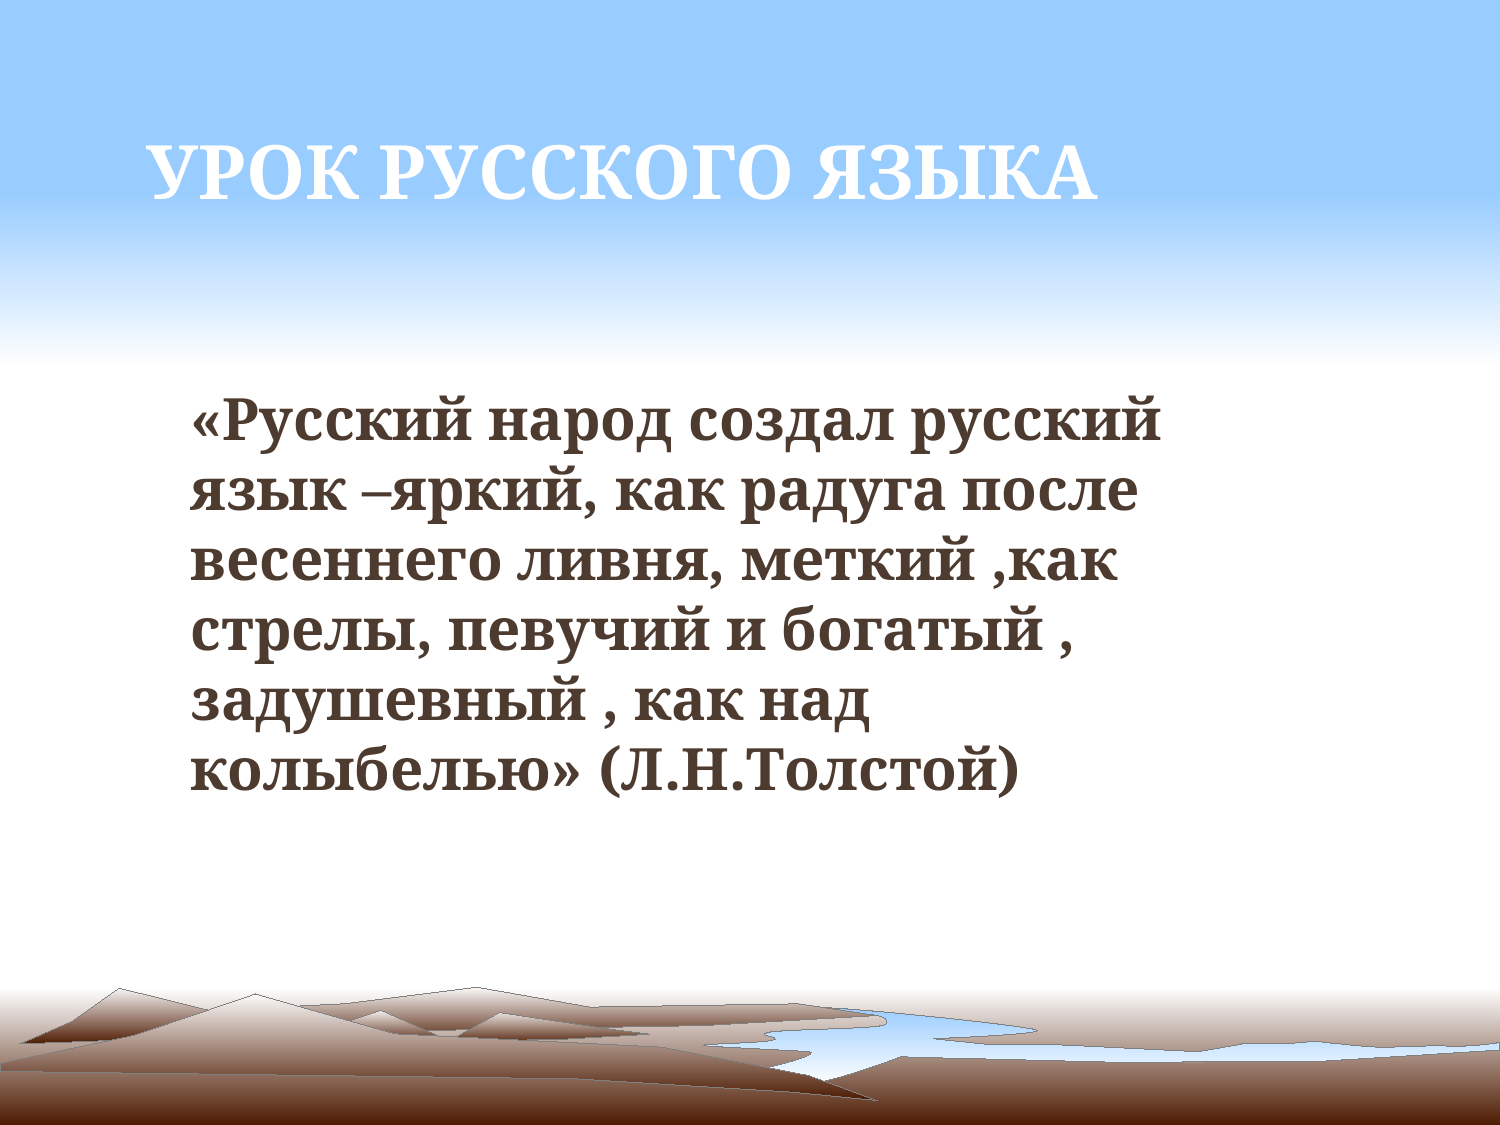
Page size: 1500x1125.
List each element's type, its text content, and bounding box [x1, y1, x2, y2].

title УРОК РУССКОГО ЯЗЫКА [112, 117, 1388, 293]
subtitle «Русский народ создал русский язык –яркий, как радуга после весеннего ливня, меткий ,как стрелы, певучий и богатый , задушевный , как над колыбелью» (Л.Н.Толстой) [175, 375, 1275, 704]
